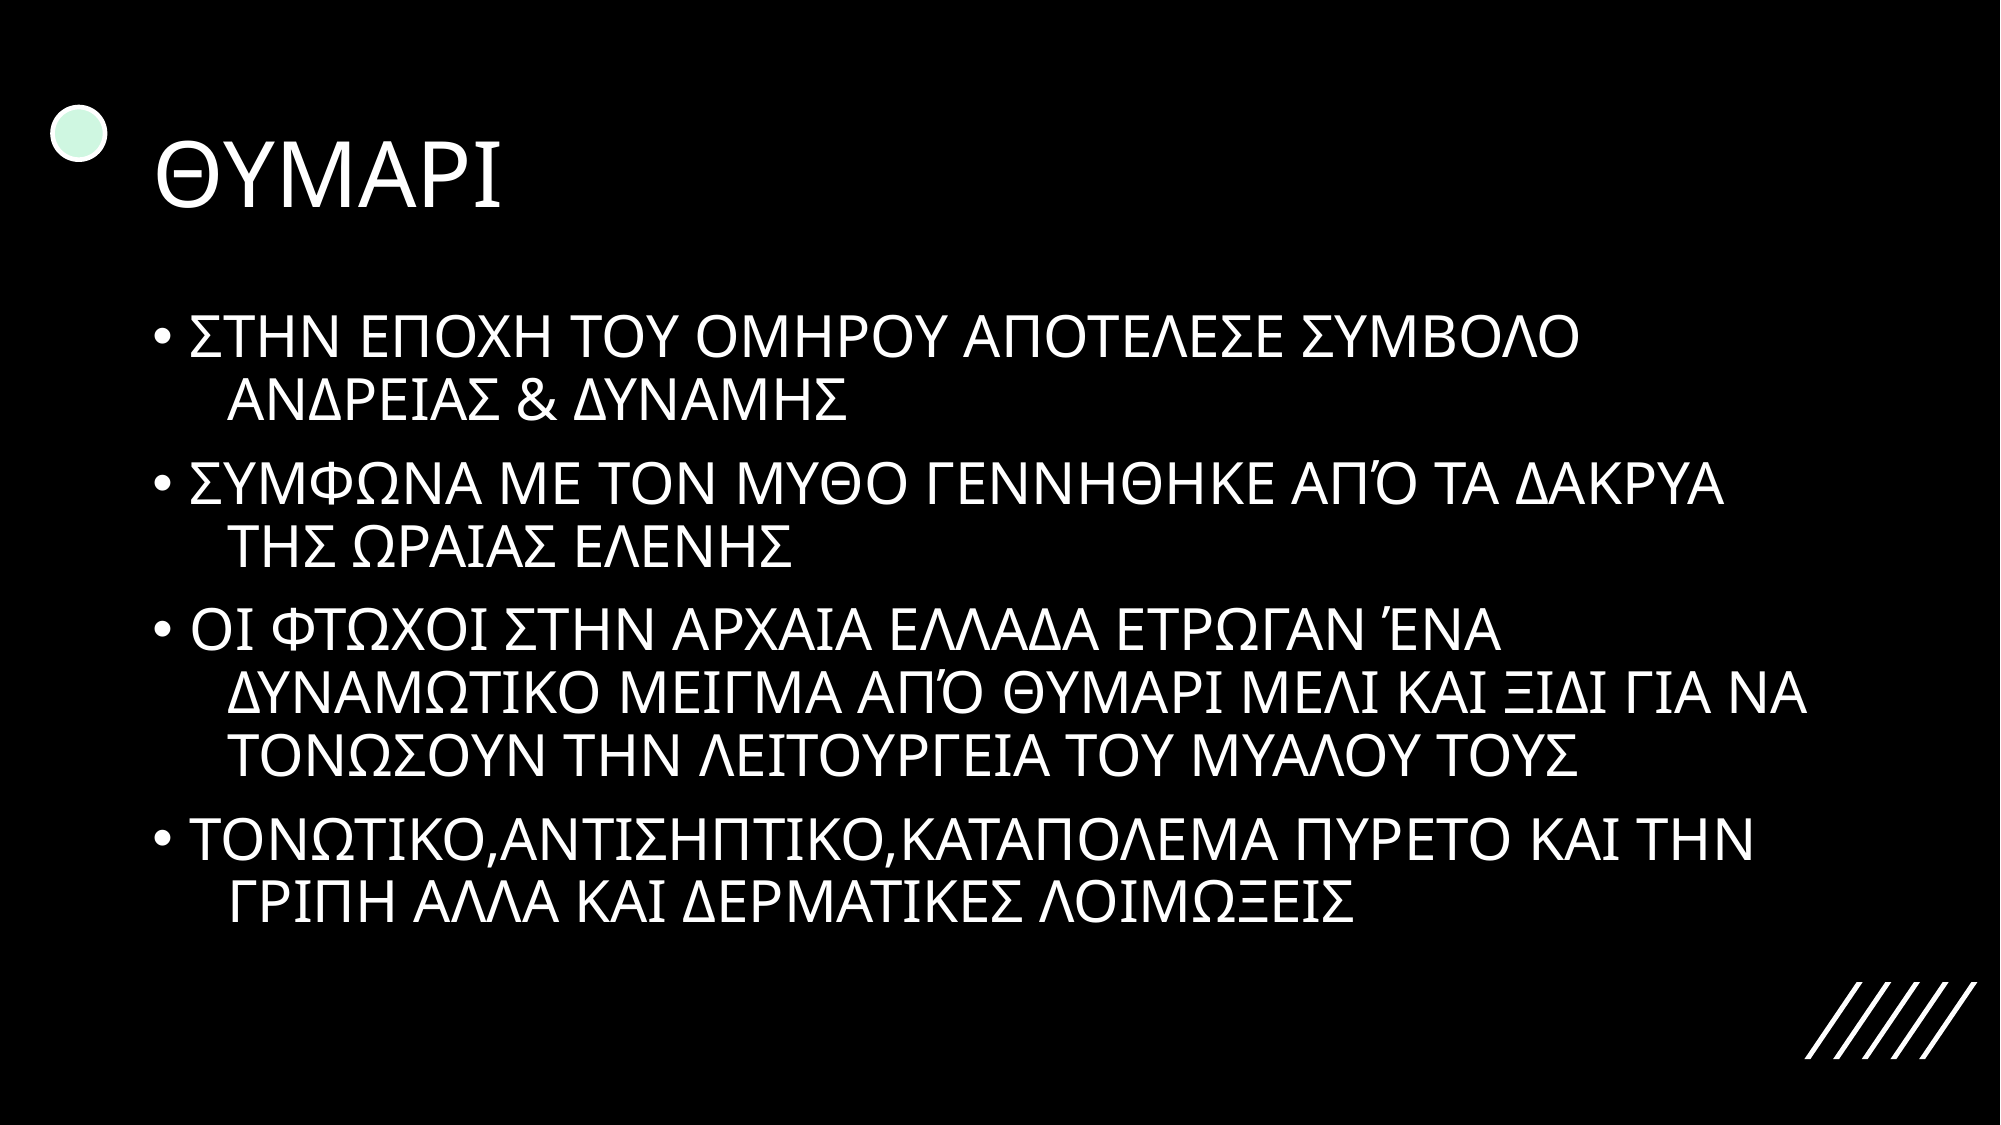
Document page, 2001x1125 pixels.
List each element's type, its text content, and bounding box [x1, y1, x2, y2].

list ΣΤΗΝ ΕΠΟΧΗ ΤΟΥ ΟΜΗΡΟΥ ΑΠΟΤΕΛΕΣΕ ΣΥΜΒΟΛΟ ΑΝΔΡΕΙΑΣ & ΔΥΝΑΜΗΣ ΣΥΜΦΩΝΑ ΜΕ ΤΟΝ ΜΥΘΟ ΓΕΝΝΗΘΗΚΕ ΑΠΌ ΤΑ ΔΑΚΡΥΑ ΤΗΣ ΩΡΑΙΑΣ ΕΛΕΝΗΣ ΟΙ ΦΤΩΧΟΙ ΣΤΗΝ ΑΡΧΑΙΑ ΕΛΛΑΔΑ ΕΤΡΩΓΑΝ ΈΝΑ ΔΥΝΑΜΩΤΙΚΟ ΜΕΙΓΜΑ ΑΠΌ ΘΥΜΑΡΙ ΜΕΛΙ ΚΑΙ ΞΙΔΙ ΓΙΑ ΝΑ ΤΟΝΩΣΟΥΝ ΤΗΝ ΛΕΙΤΟΥΡΓΕΙΑ ΤΟΥ ΜΥΑΛΟΥ ΤΟΥΣ ΤΟΝΩΤΙΚΟ,ΑΝΤΙΣΗΠΤΙΚΟ,ΚΑΤΑΠΟΛΕΜΑ ΠΥΡΕΤΟ ΚΑΙ ΤΗΝ ΓΡΙΠΗ ΑΛΛΑ ΚΑΙ ΔΕΡΜΑΤΙΚΕΣ ΛΟΙΜΩΞΕΙΣ [137, 299, 1863, 1023]
title ΘΥΜΑΡΙ [137, 77, 636, 278]
